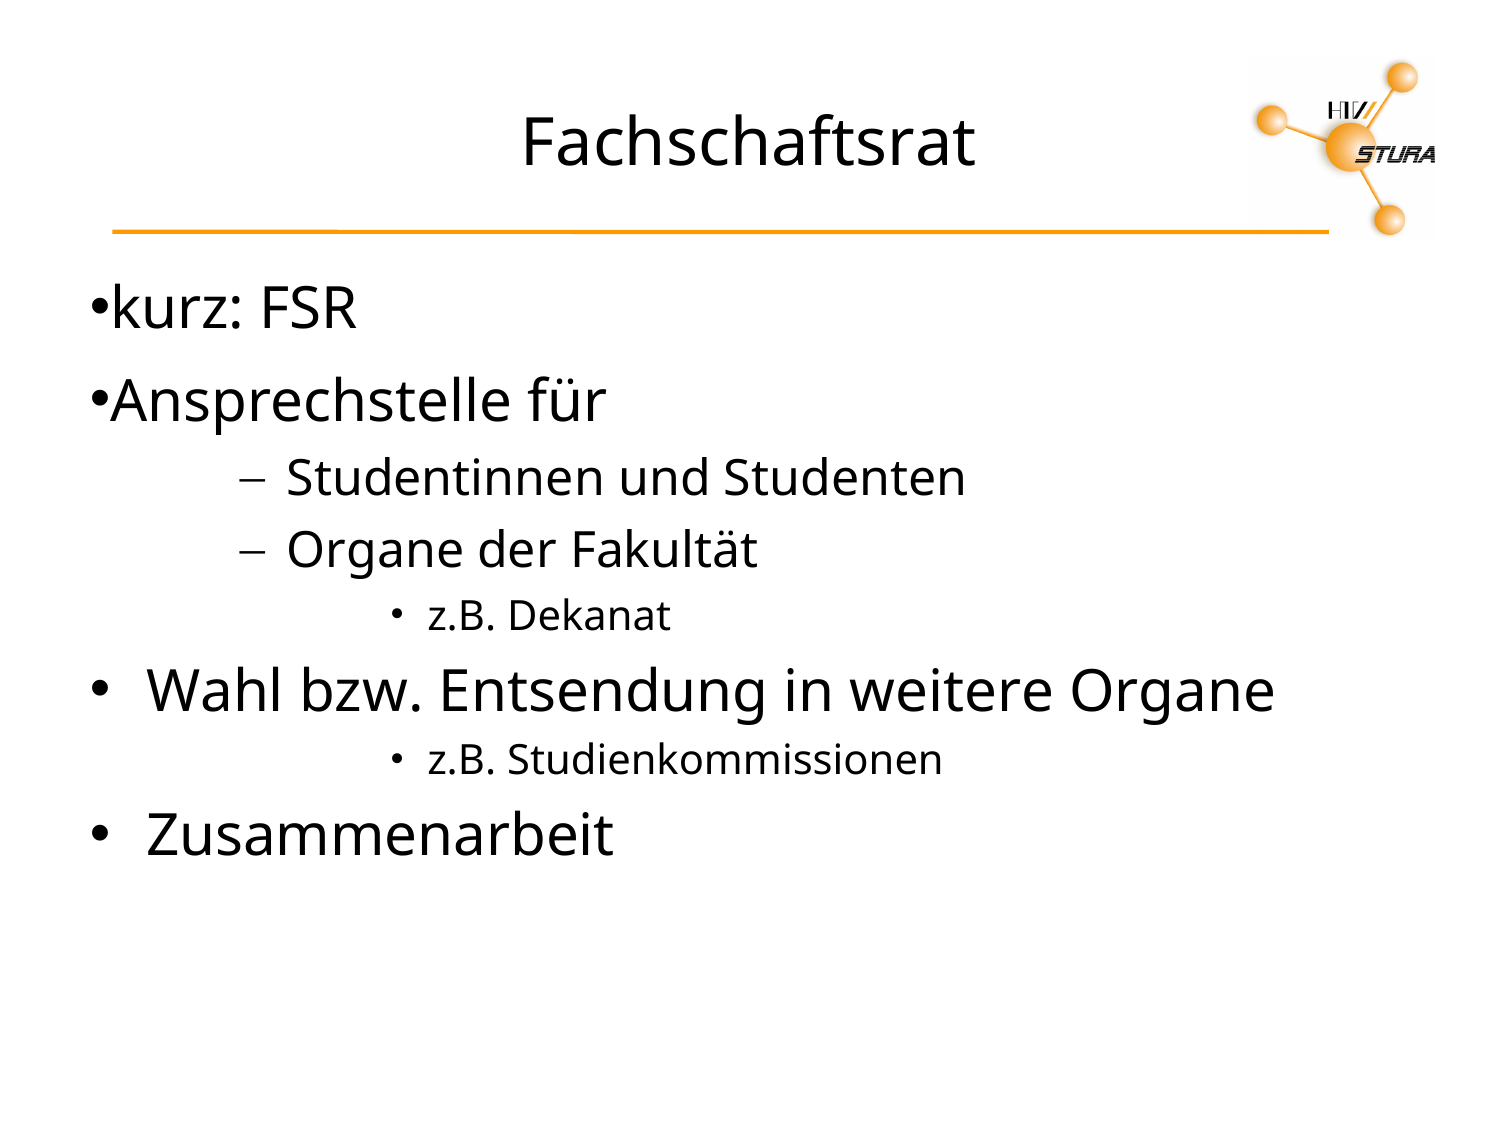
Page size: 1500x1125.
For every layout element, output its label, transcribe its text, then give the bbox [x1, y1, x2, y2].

title Fachschaftsrat [74, 90, 1424, 187]
list kurz: FSR Ansprechstelle für Studentinnen und Studenten Organe der Fakultät z.B. Dekanat Wahl bzw. Entsendung in weitere Organe z.B. Studienkommissionen Zusammenarbeit [75, 262, 1426, 1063]
